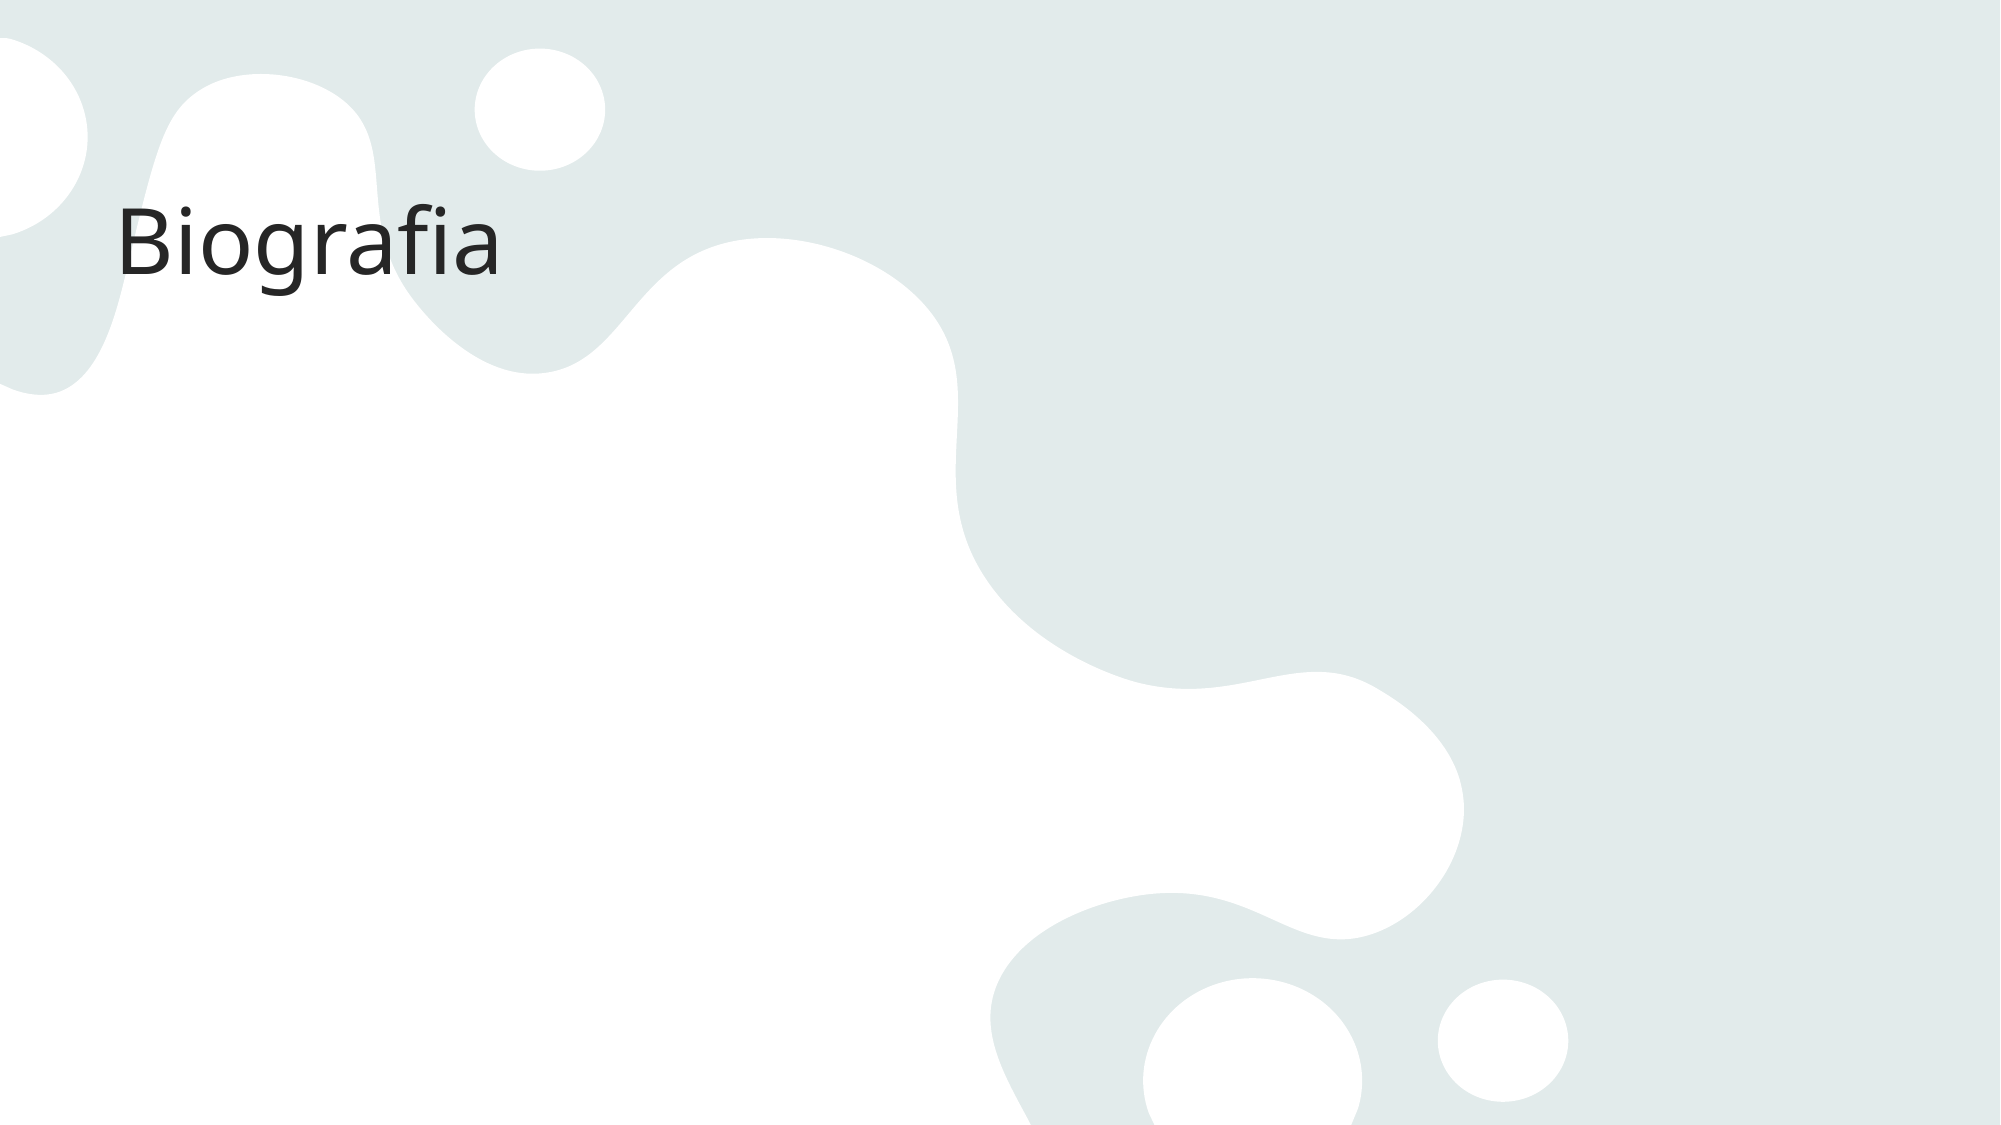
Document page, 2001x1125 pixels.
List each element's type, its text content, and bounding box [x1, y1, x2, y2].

title Biografia [99, 91, 1900, 309]
